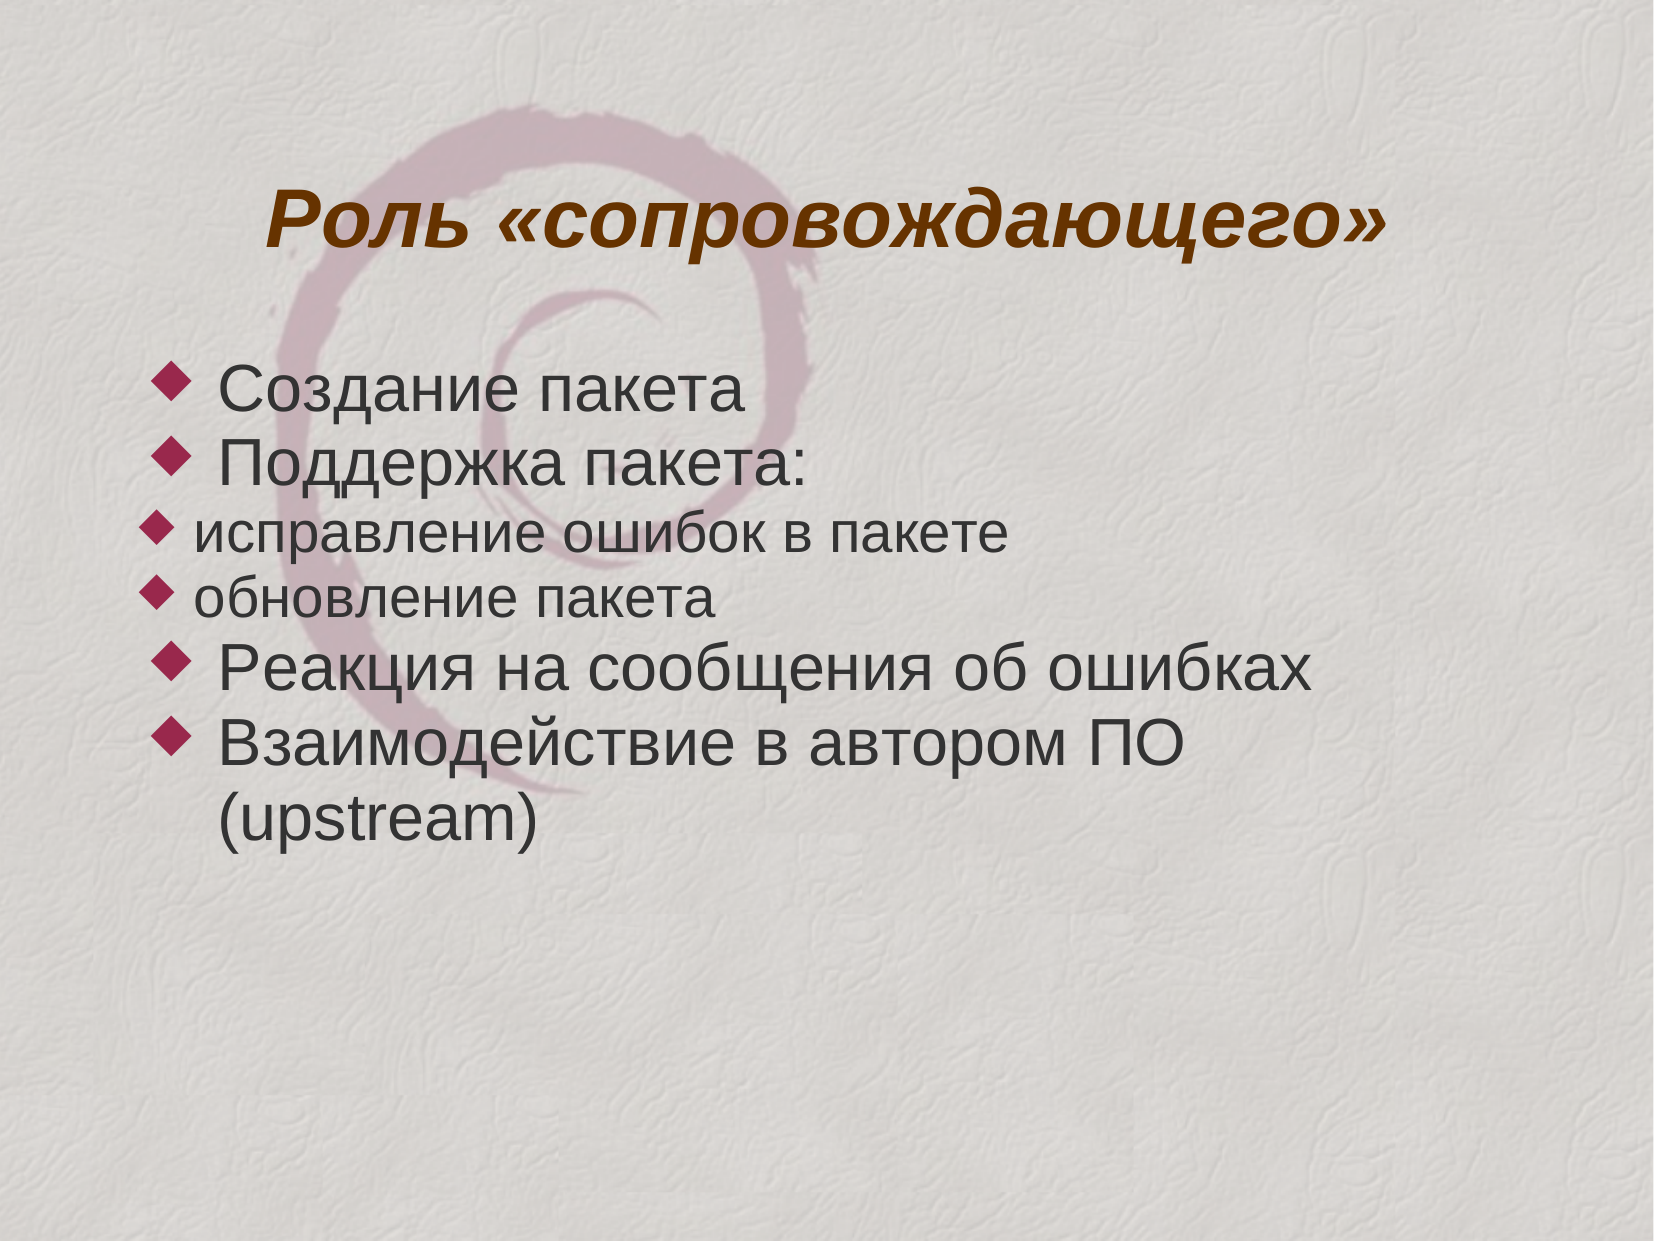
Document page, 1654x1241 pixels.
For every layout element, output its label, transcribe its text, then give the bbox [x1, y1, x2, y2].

list Создание пакета Поддержка пакета: исправление ошибок в пакете обновление пакета Реакция на сообщения об ошибках Взаимодействие в автором ПО (upstream) [134, 350, 1516, 1170]
title Роль «сопровождающего» [121, 114, 1534, 322]
picture [0, 0, 1654, 1241]
